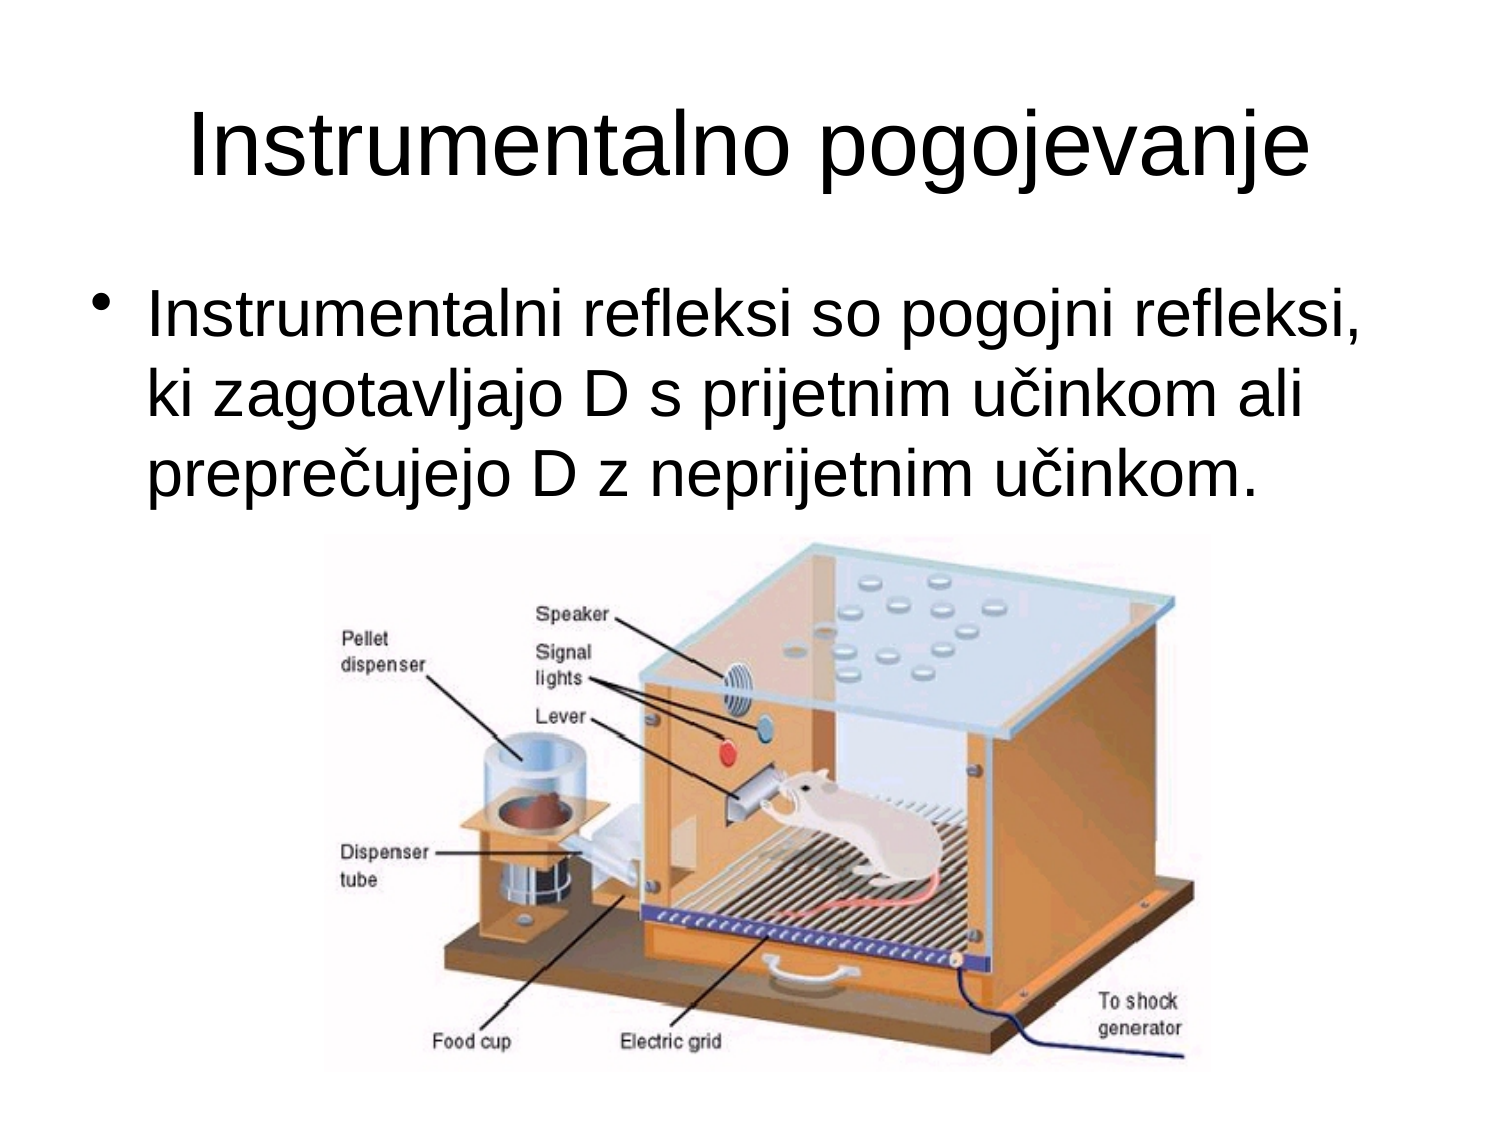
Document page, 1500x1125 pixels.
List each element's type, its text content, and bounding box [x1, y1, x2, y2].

title Instrumentalno pogojevanje [75, 45, 1425, 233]
picture [324, 534, 1211, 1072]
list Instrumentalni refleksi so pogojni refleksi, ki zagotavljajo D s prijetnim učinkom ali preprečujejo D z neprijetnim učinkom. [75, 262, 1425, 1005]
